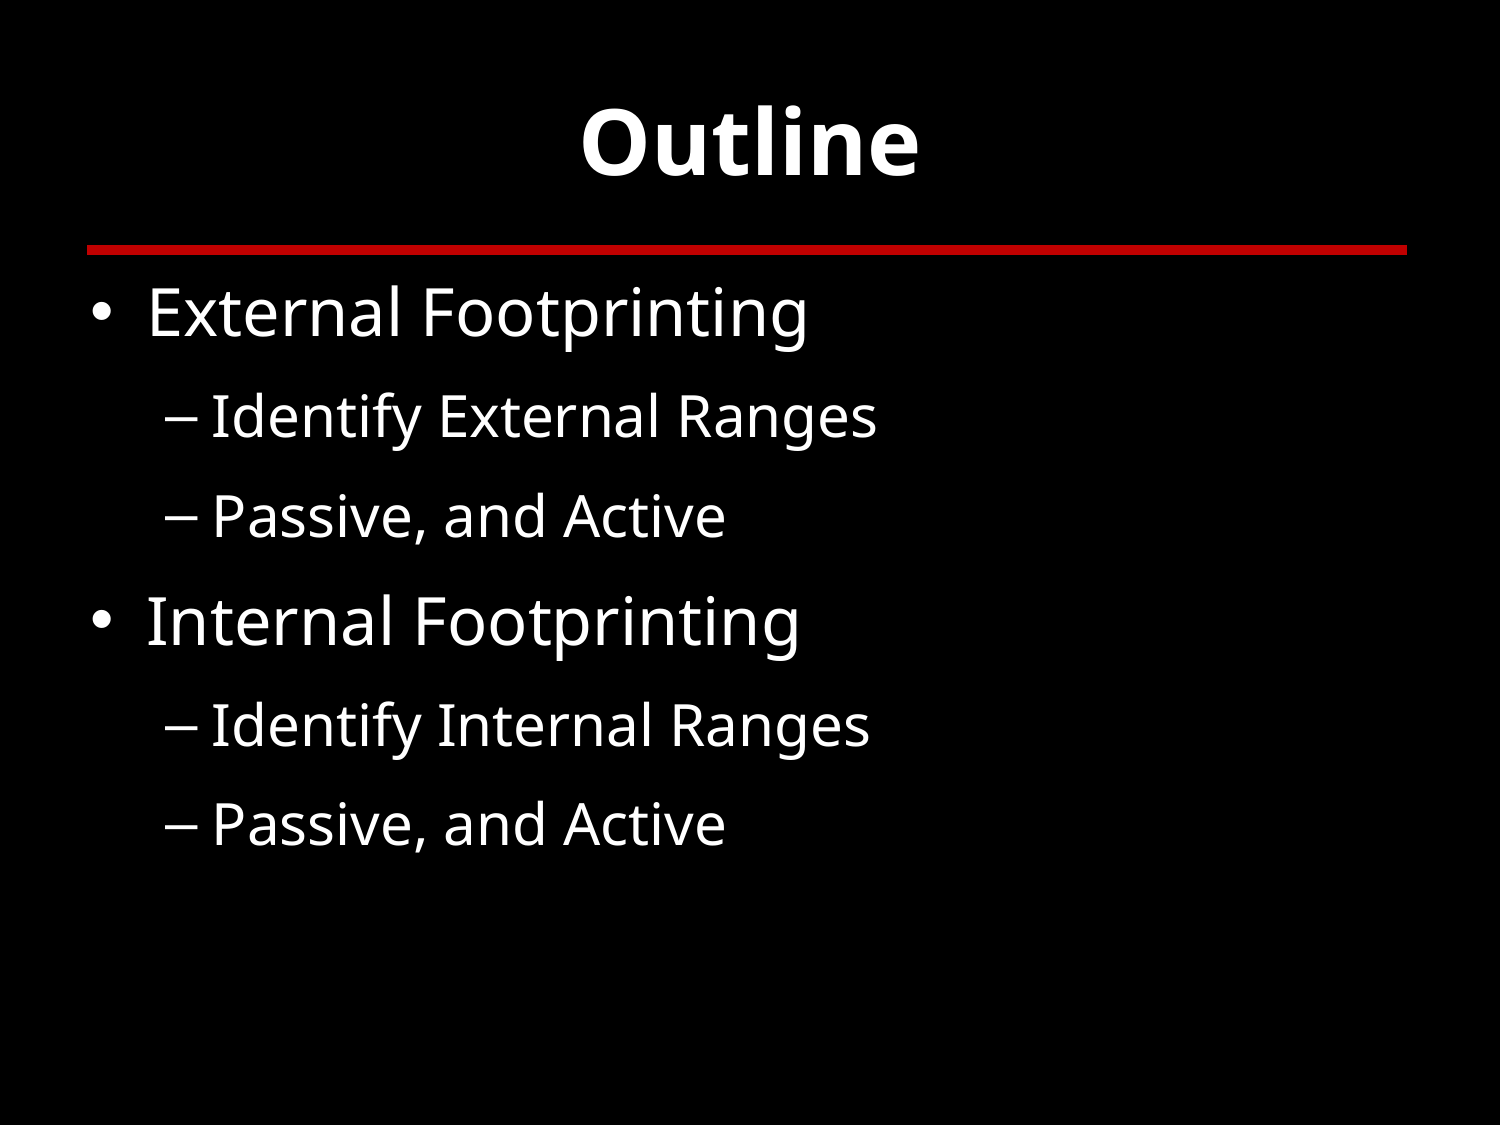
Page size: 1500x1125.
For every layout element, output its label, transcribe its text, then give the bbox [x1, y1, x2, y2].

title Outline [75, 45, 1425, 233]
list External Footprinting Identify External Ranges Passive, and Active Internal Footprinting Identify Internal Ranges Passive, and Active [75, 262, 1425, 1005]
